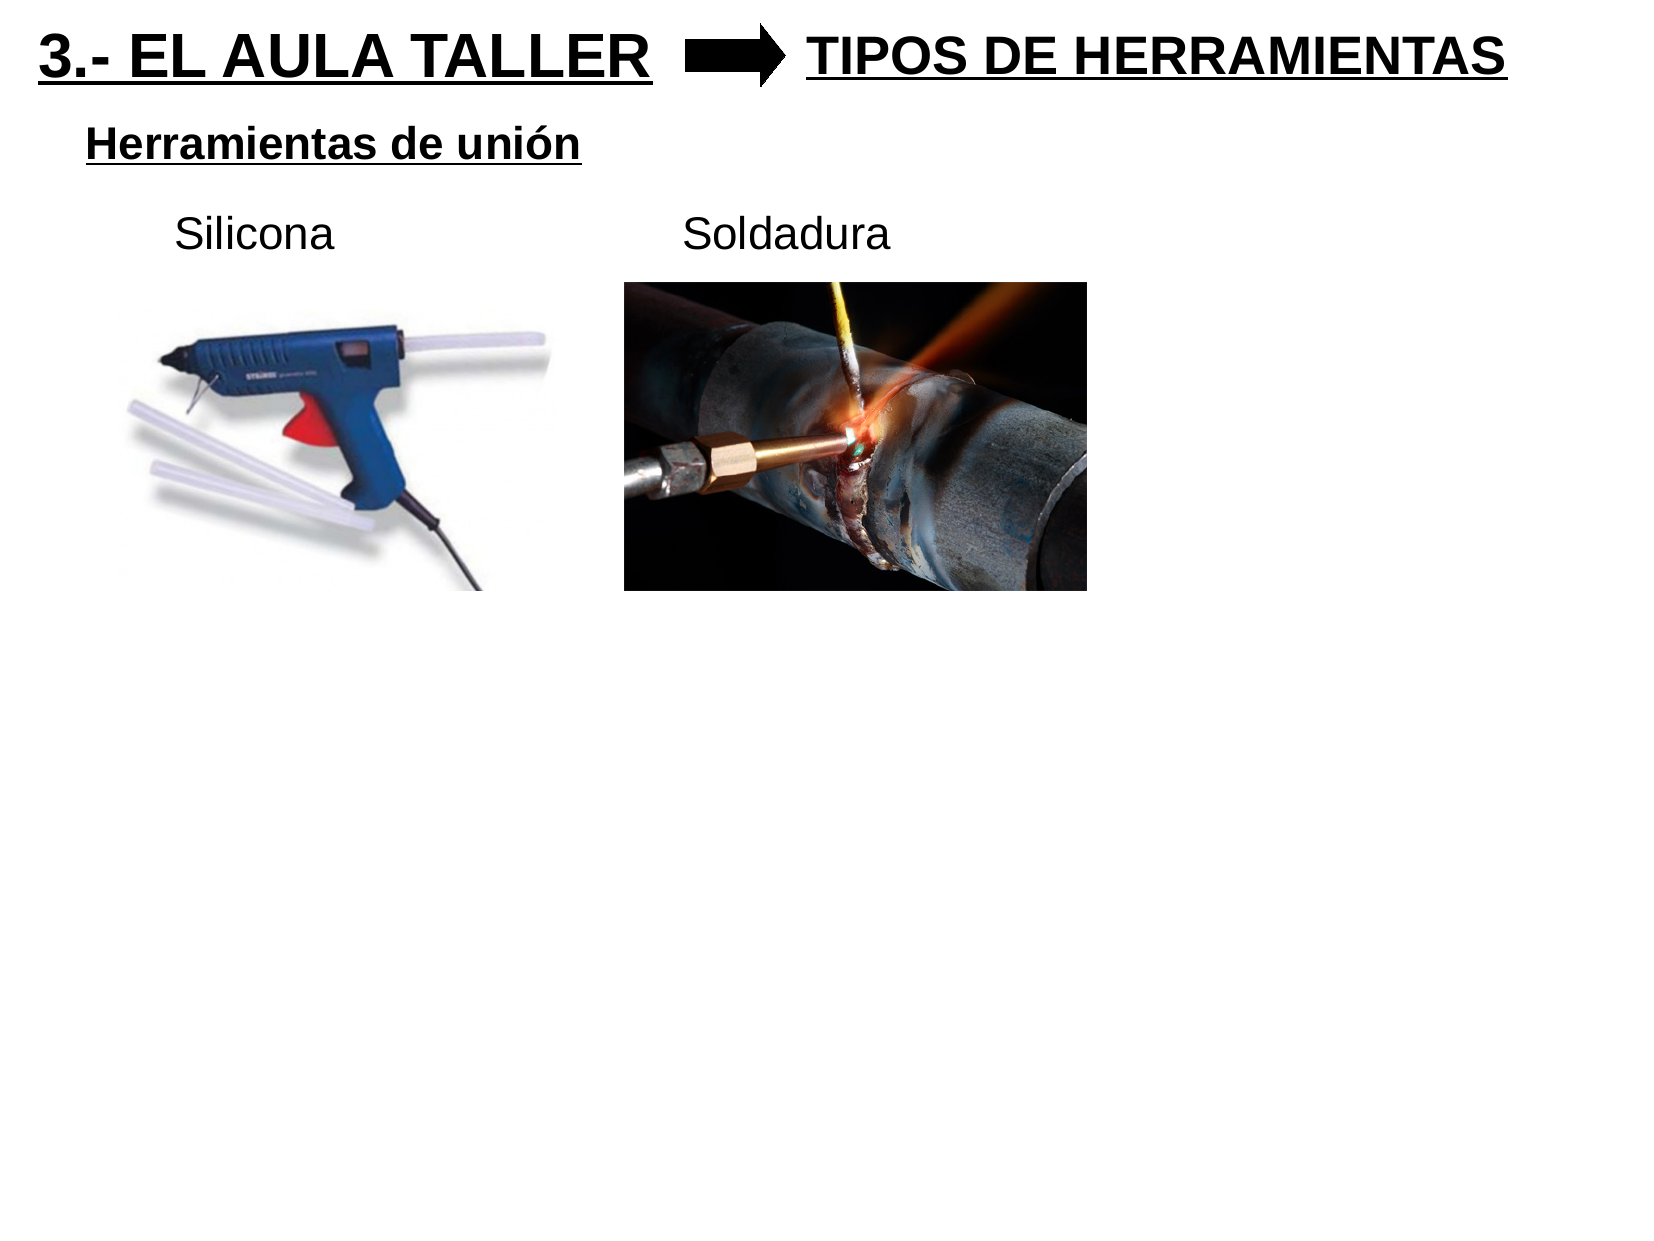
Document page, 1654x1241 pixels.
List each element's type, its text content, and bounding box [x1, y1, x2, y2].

text_box 3.- EL AULA TALLER [23, 14, 1619, 99]
picture [118, 309, 556, 591]
picture [624, 282, 1087, 591]
text_box Soldadura [667, 200, 1117, 267]
text_box TIPOS DE HERRAMIENTAS [791, 17, 1536, 103]
text_box Silicona [159, 200, 609, 267]
text_box Herramientas de unión [70, 111, 1075, 189]
text_box [685, 23, 786, 87]
